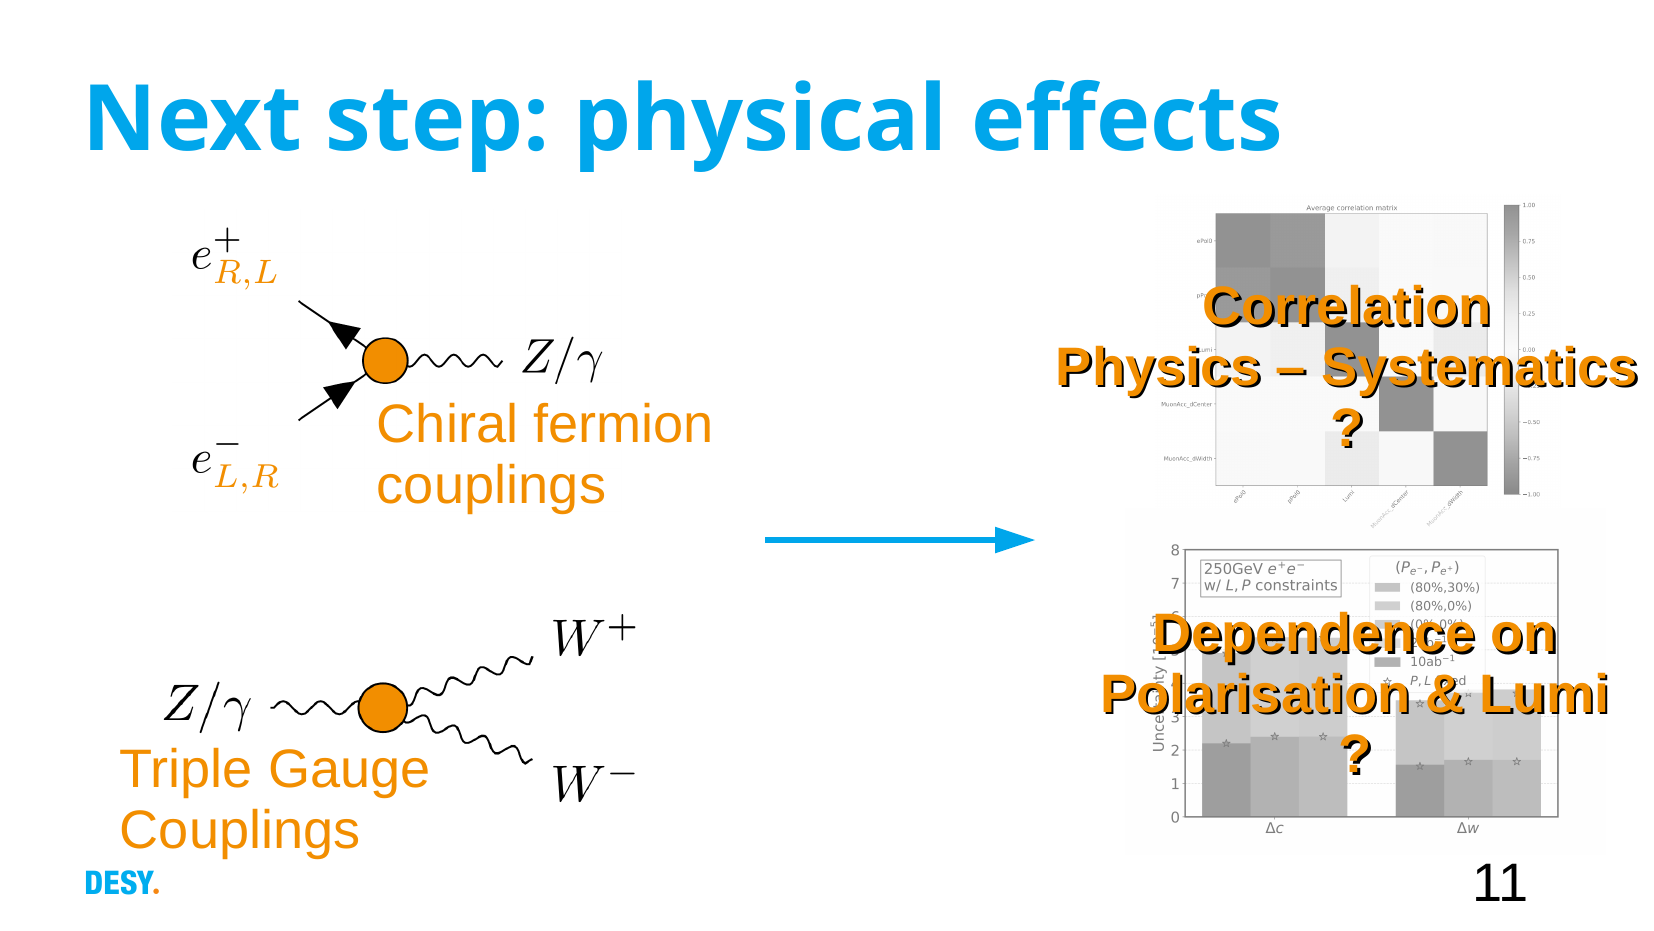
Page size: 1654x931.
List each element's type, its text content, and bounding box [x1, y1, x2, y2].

text_box Correlation Physics – Systematics ? [1041, 268, 1654, 466]
text_box Chiral fermion couplings [362, 386, 745, 583]
picture [141, 594, 661, 821]
picture [1125, 792, 1606, 856]
text_box Triple Gauge Couplings [105, 731, 447, 928]
picture [172, 209, 622, 512]
picture [1155, 195, 1561, 268]
text_box Dependence on Polarisation & Lumi ? [1085, 595, 1625, 792]
title Next step: physical effects [82, 37, 1571, 193]
picture [1125, 466, 1606, 595]
